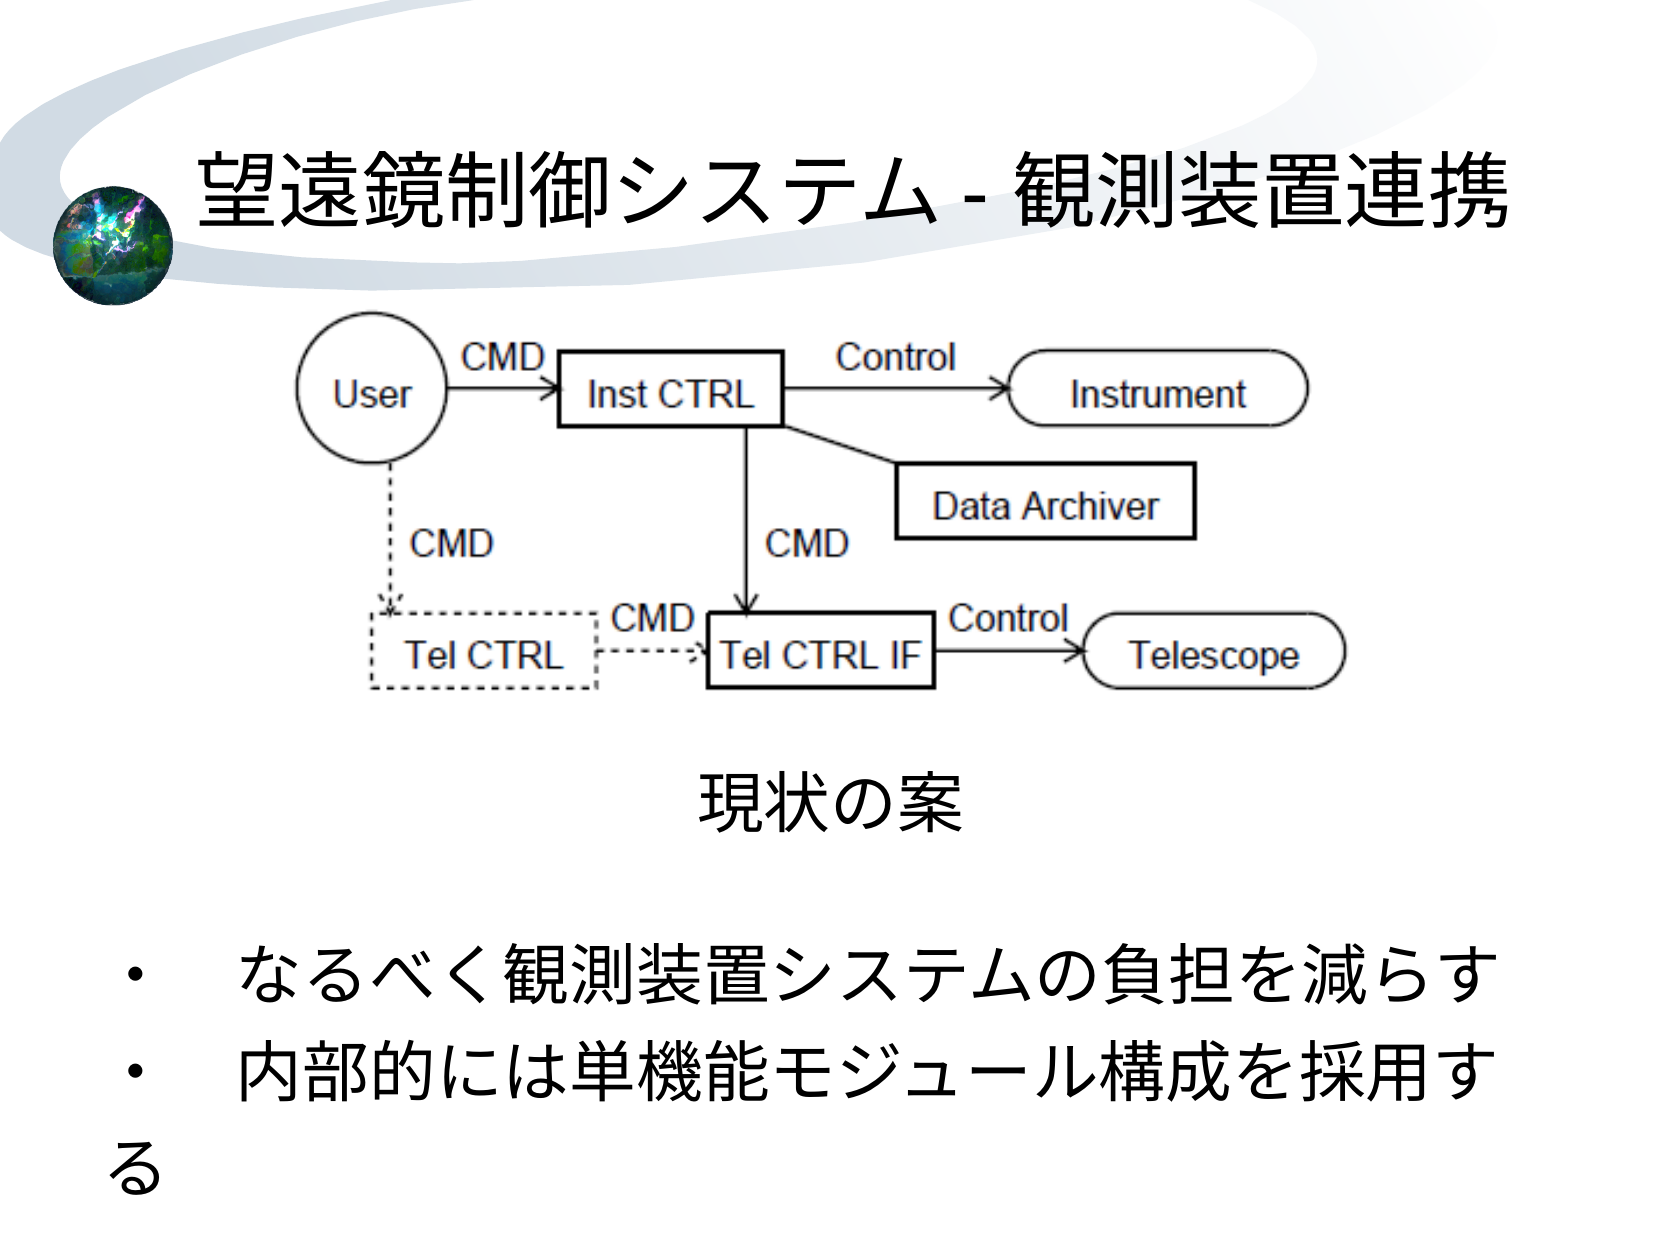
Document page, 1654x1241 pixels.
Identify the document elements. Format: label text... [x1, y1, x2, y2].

picture [43, 175, 182, 314]
text_box 望遠鏡制御システム - 観測装置連携 [180, 117, 1527, 226]
text_box 現状の案 ・ なるべく観測装置システムの負担を減らす ・ 内部的には単機能モジュール構成を採用する ・ GRBのような突発現象観測への対応も考慮する [87, 742, 1574, 1167]
picture [292, 294, 1356, 716]
